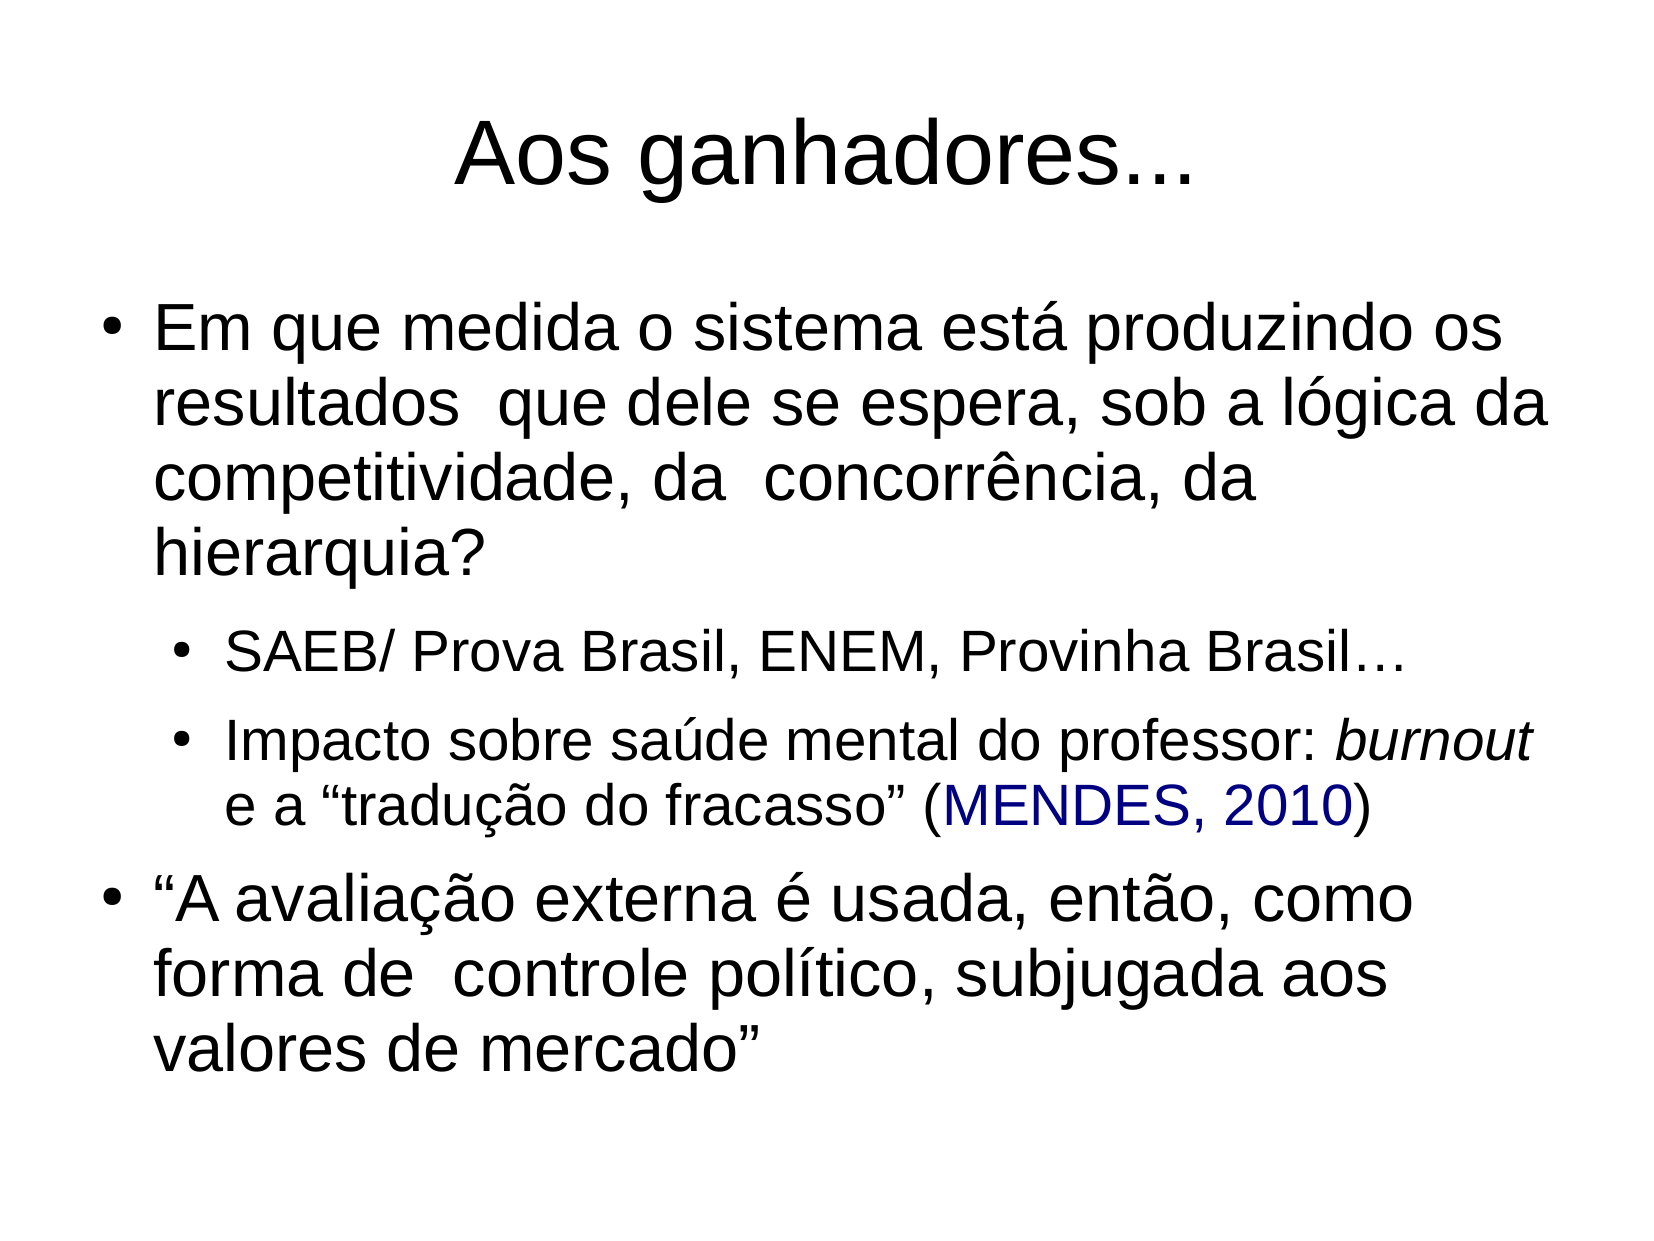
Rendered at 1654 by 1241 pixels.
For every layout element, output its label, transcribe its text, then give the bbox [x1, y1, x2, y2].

title Aos ganhadores... [82, 49, 1571, 257]
list Em que medida o sistema está produzindo os resultados que dele se espera, sob a lógica da competitividade, da concorrência, da hierarquia? SAEB/ Prova Brasil, ENEM, Provinha Brasil… Impacto sobre saúde mental do professor: burnout e a “tradução do fracasso” (MENDES, 2010) “A avaliação externa é usada, então, como forma de controle político, subjugada aos valores de mercado” [82, 290, 1571, 1086]
